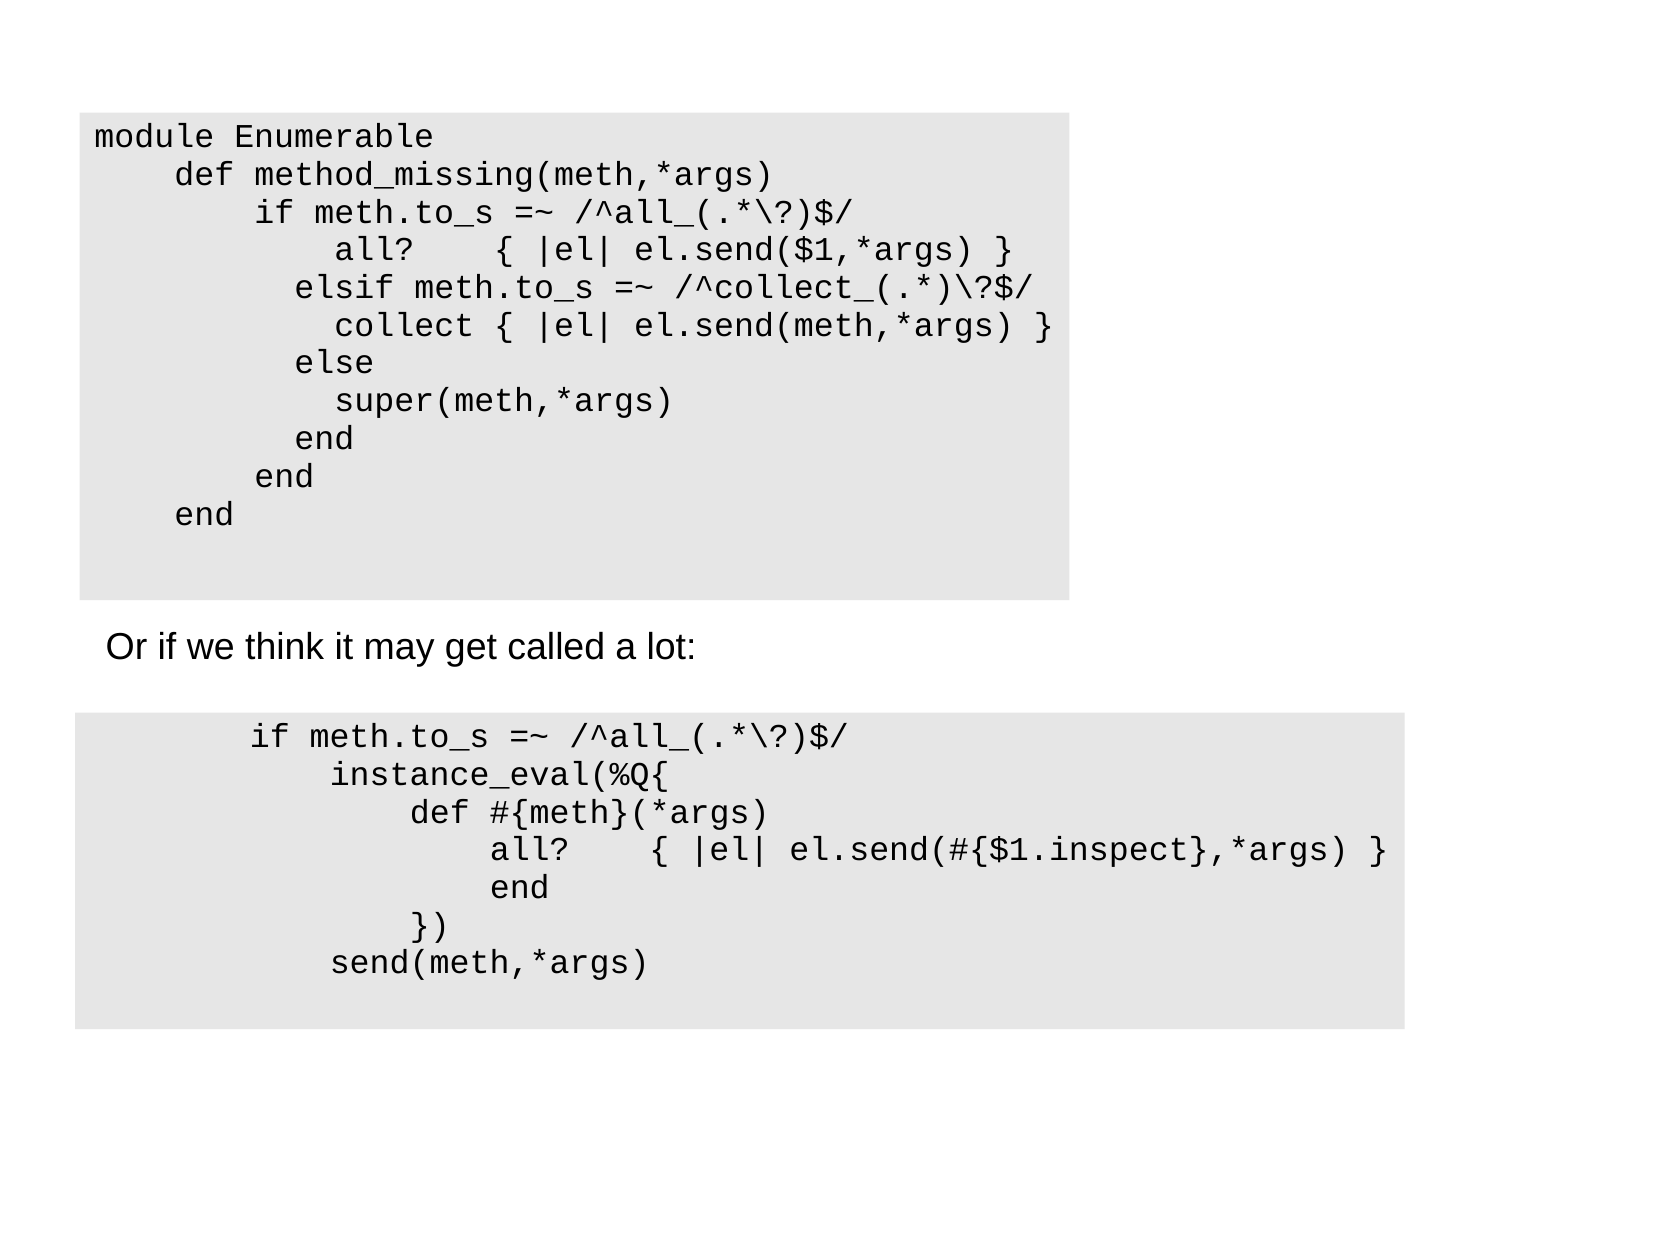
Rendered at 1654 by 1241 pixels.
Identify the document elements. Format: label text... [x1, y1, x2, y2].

text_box module Enumerable def method_missing(meth,*args) if meth.to_s =~ /^all_(.*\?)$/ all? { |el| el.send($1,*args) } elsif meth.to_s =~ /^collect_(.*)\?$/ collect { |el| el.send(meth,*args) } else super(meth,*args) end end end [79, 112, 1069, 601]
text_box Or if we think it may get called a lot: [90, 618, 713, 676]
text_box if meth.to_s =~ /^all_(.*\?)$/ instance_eval(%Q{ def #{meth}(*args) all? { |el| el.send(#{$1.inspect},*args) } end }) send(meth,*args) [75, 712, 1404, 1030]
